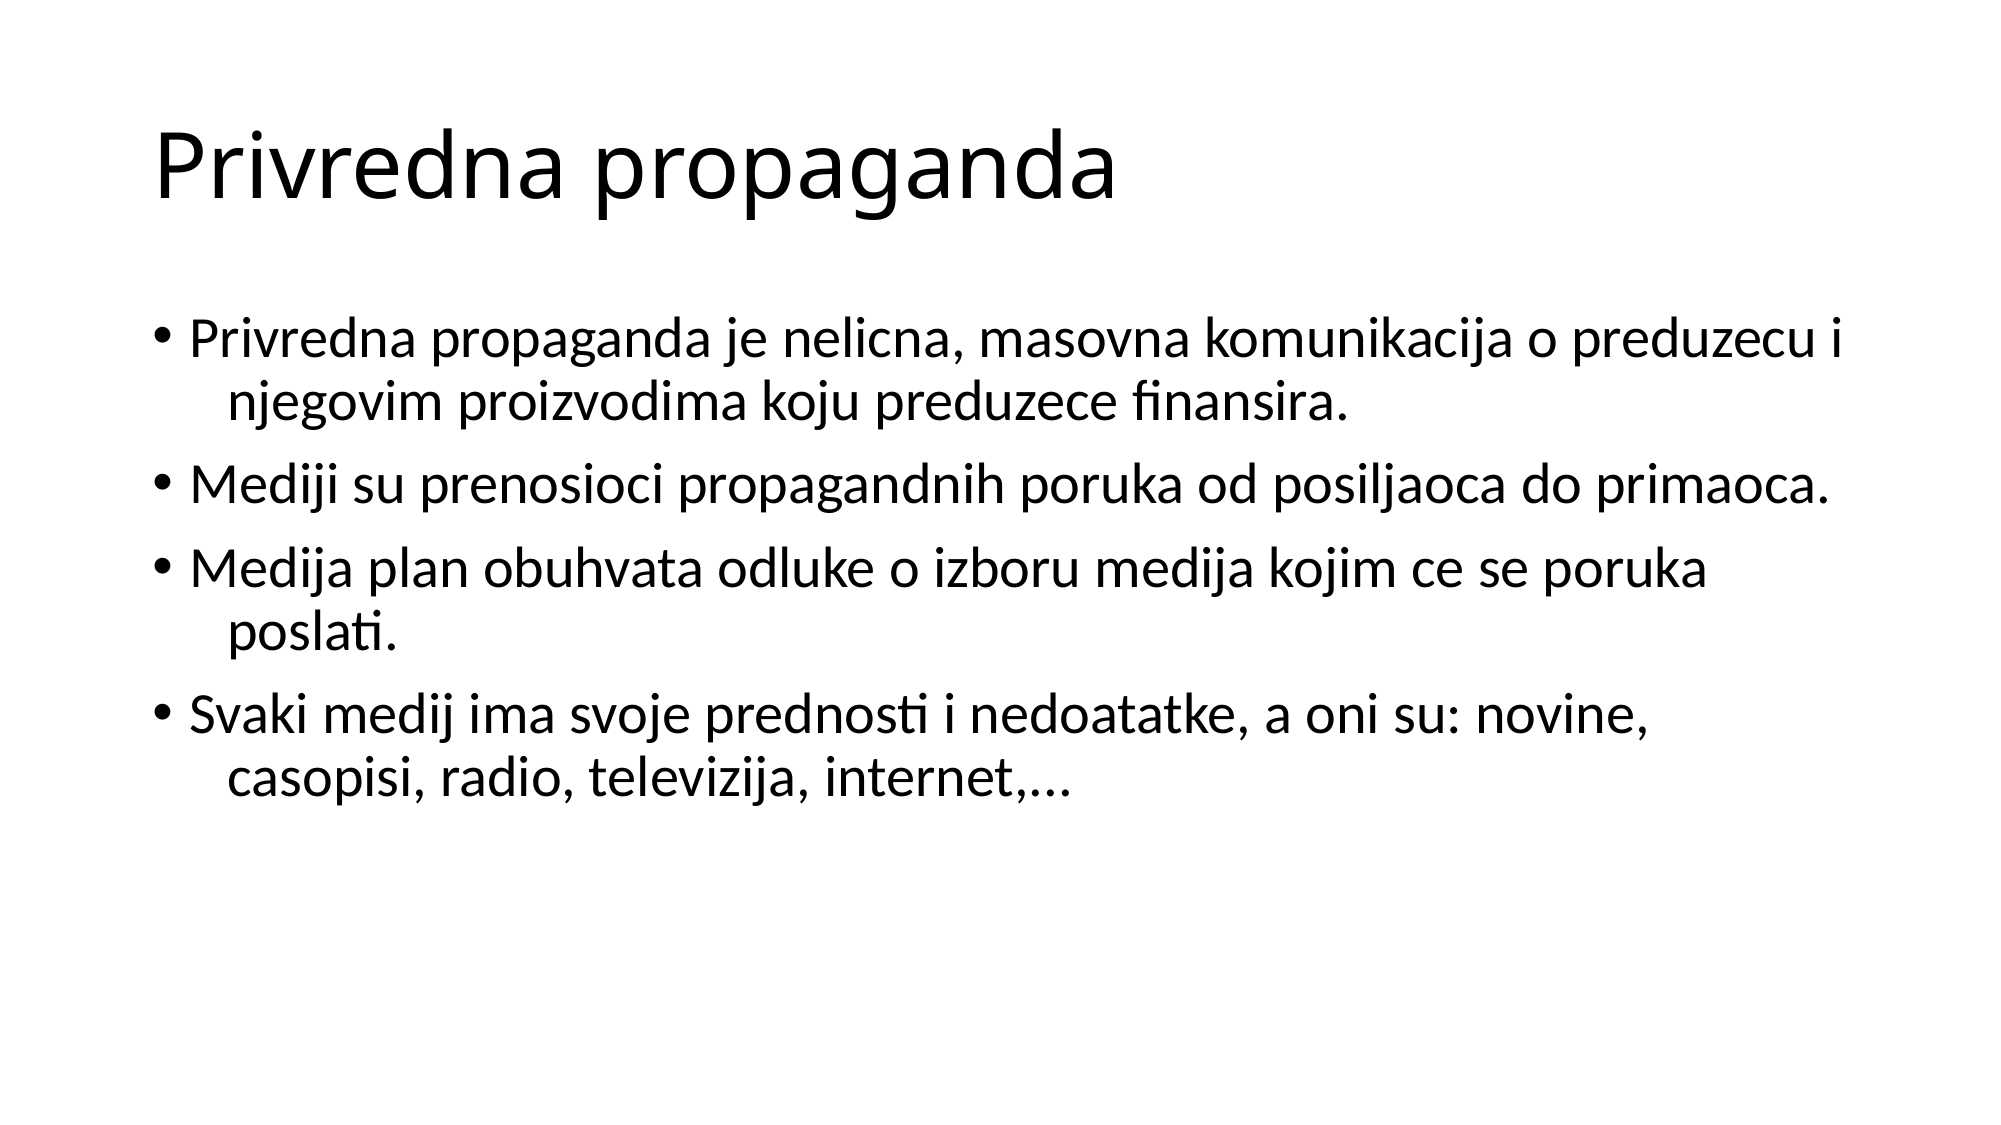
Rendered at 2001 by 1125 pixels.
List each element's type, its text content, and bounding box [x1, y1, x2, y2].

list Privredna propaganda je nelicna, masovna komunikacija o preduzecu i njegovim proizvodima koju preduzece finansira. Mediji su prenosioci propagandnih poruka od posiljaoca do primaoca. Medija plan obuhvata odluke o izboru medija kojim ce se poruka poslati. Svaki medij ima svoje prednosti i nedoatatke, a oni su: novine, casopisi, radio, televizija, internet,... [137, 299, 1863, 1014]
title Privredna propaganda [137, 59, 1863, 278]
